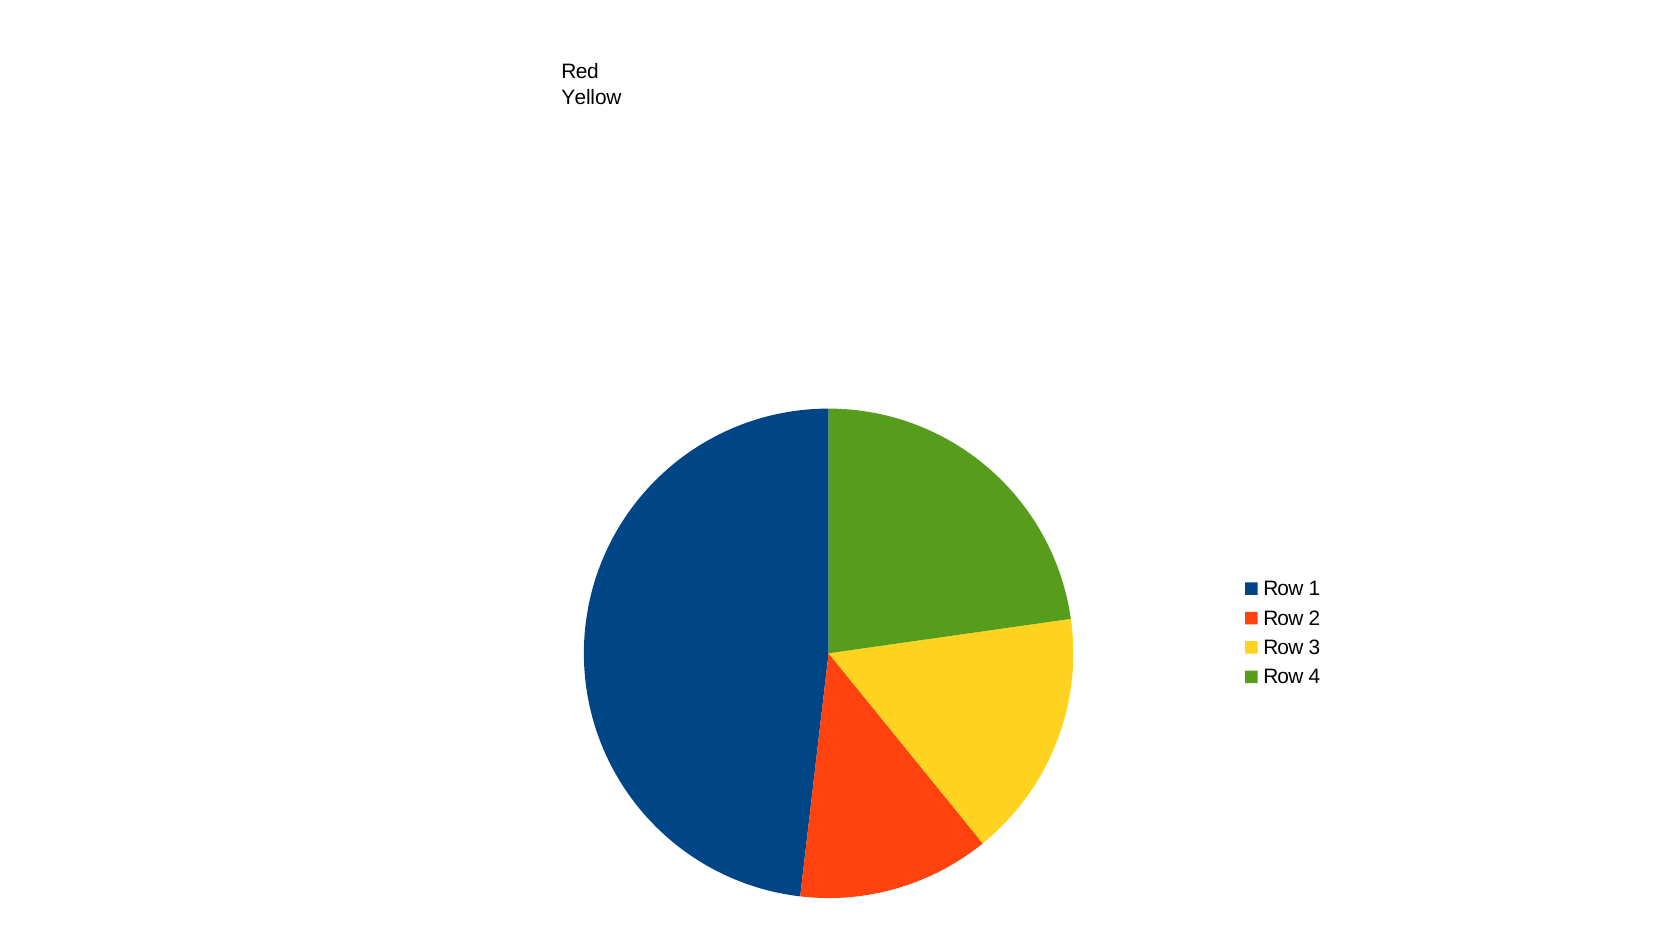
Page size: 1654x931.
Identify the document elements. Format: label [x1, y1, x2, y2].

chart [559, 59, 1093, 193]
chart [395, 367, 1340, 899]
